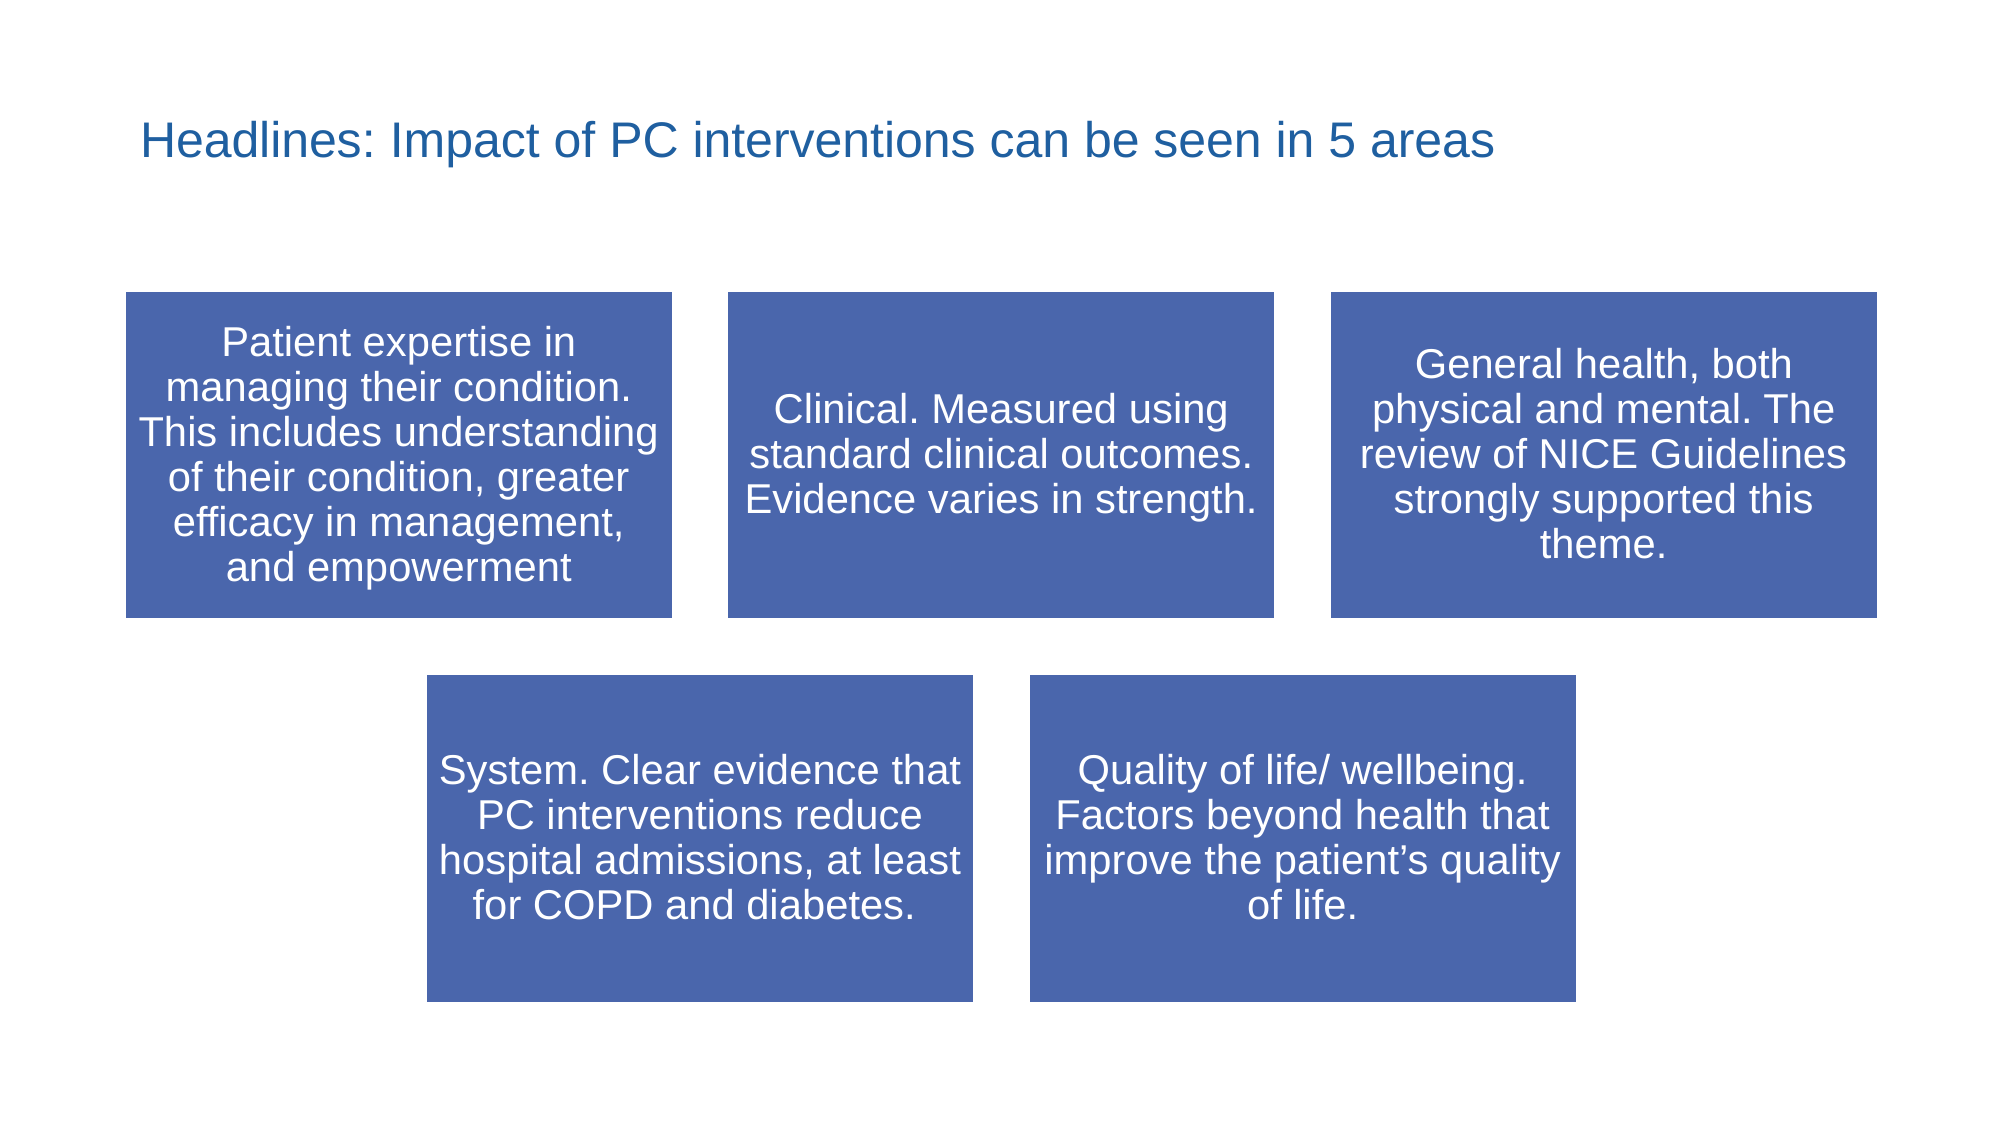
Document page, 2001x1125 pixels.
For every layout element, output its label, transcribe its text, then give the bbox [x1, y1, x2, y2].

title Headlines: Impact of PC interventions can be seen in 5 areas [125, 107, 1851, 237]
text_box System. Clear evidence that PC interventions reduce hospital admissions, at least for COPD and diabetes. [426, 674, 974, 1003]
text_box Quality of life/ wellbeing. Factors beyond health that improve the patient’s quality of life. [1028, 674, 1577, 1003]
text_box Clinical. Measured using standard clinical outcomes. Evidence varies in strength. [727, 290, 1276, 620]
text_box Patient expertise in managing their condition. This includes understanding of their condition, greater efficacy in management, and empowerment [124, 290, 673, 620]
text_box General health, both physical and mental. The review of NICE Guidelines strongly supported this theme. [1329, 290, 1878, 620]
